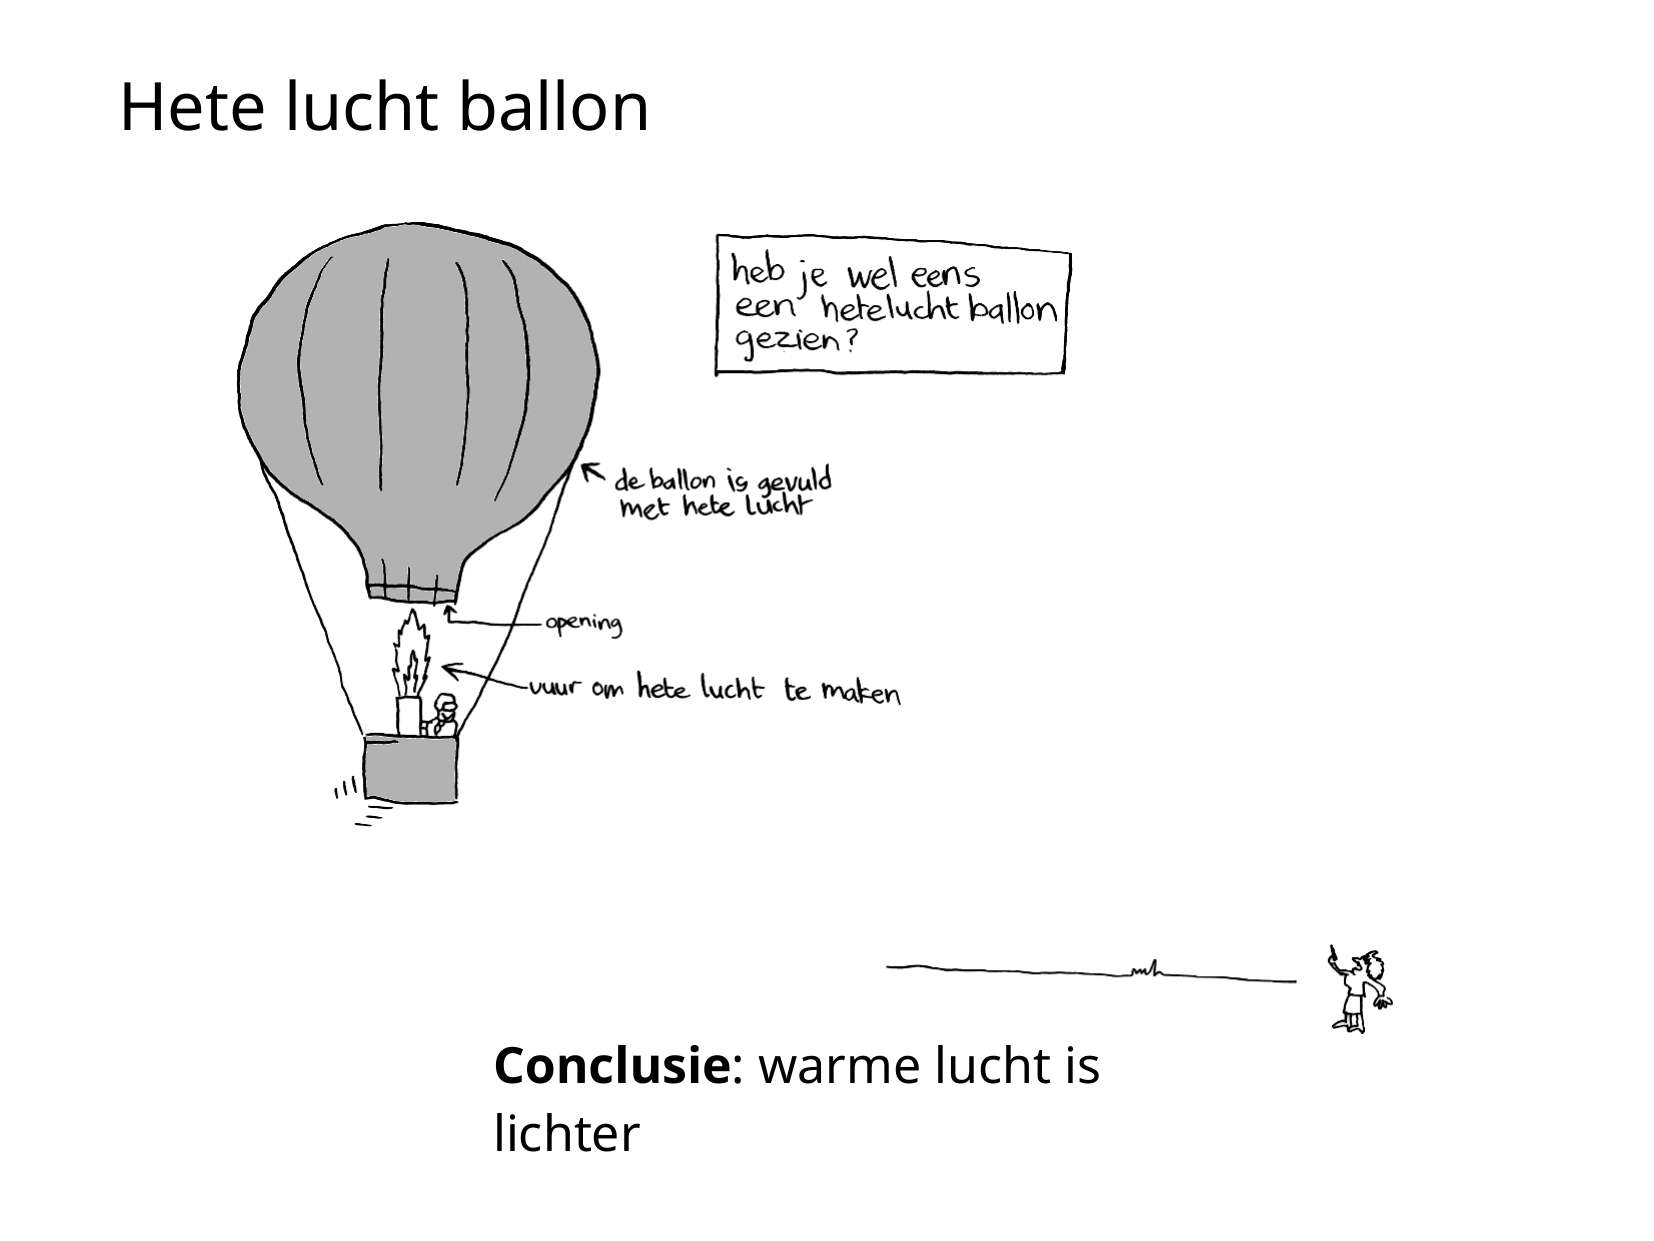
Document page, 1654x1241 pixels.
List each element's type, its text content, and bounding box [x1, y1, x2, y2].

text_box Hete lucht ballon [118, 59, 674, 153]
picture [885, 944, 1393, 1034]
text_box Conclusie: warme lucht is lichter [413, 1062, 1182, 1133]
picture [236, 221, 1073, 827]
